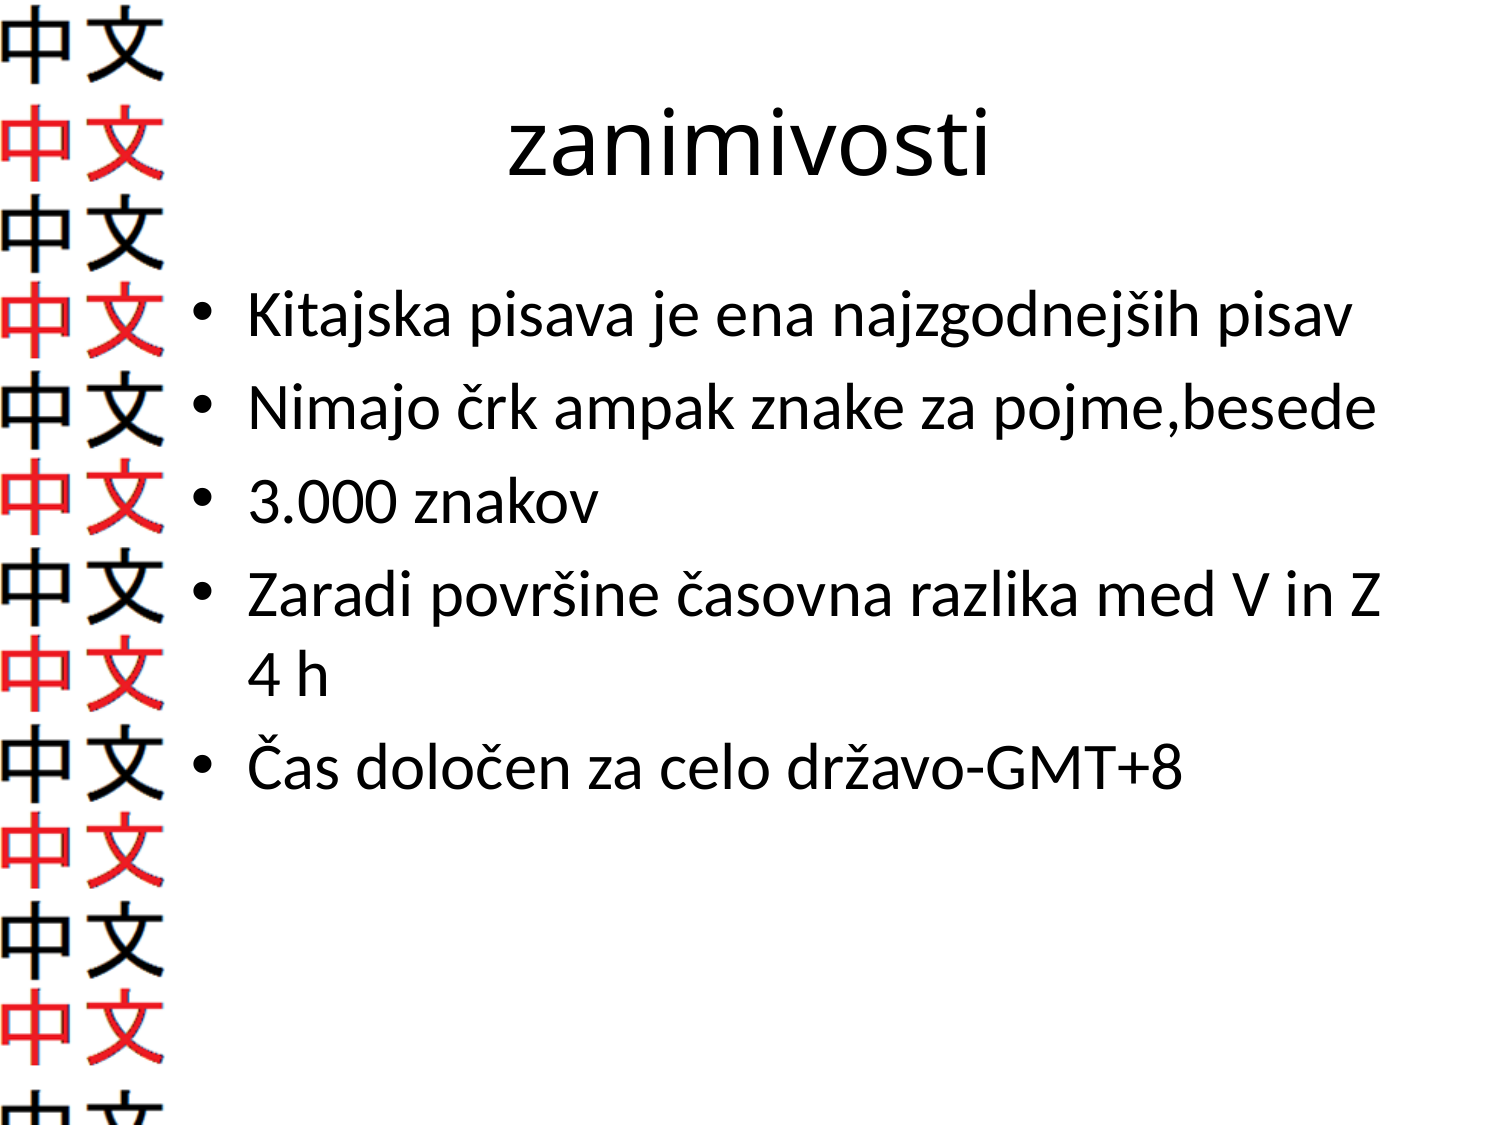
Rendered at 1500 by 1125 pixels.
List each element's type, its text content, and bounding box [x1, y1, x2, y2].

title zanimivosti [186, 45, 1425, 233]
list Kitajska pisava je ena najzgodnejših pisav Nimajo črk ampak znake za pojme,besede 3.000 znakov Zaradi površine časovna razlika med V in Z 4 h Čas določen za celo državo-GMT+8 [186, 262, 1425, 1005]
picture [0, 0, 186, 1125]
